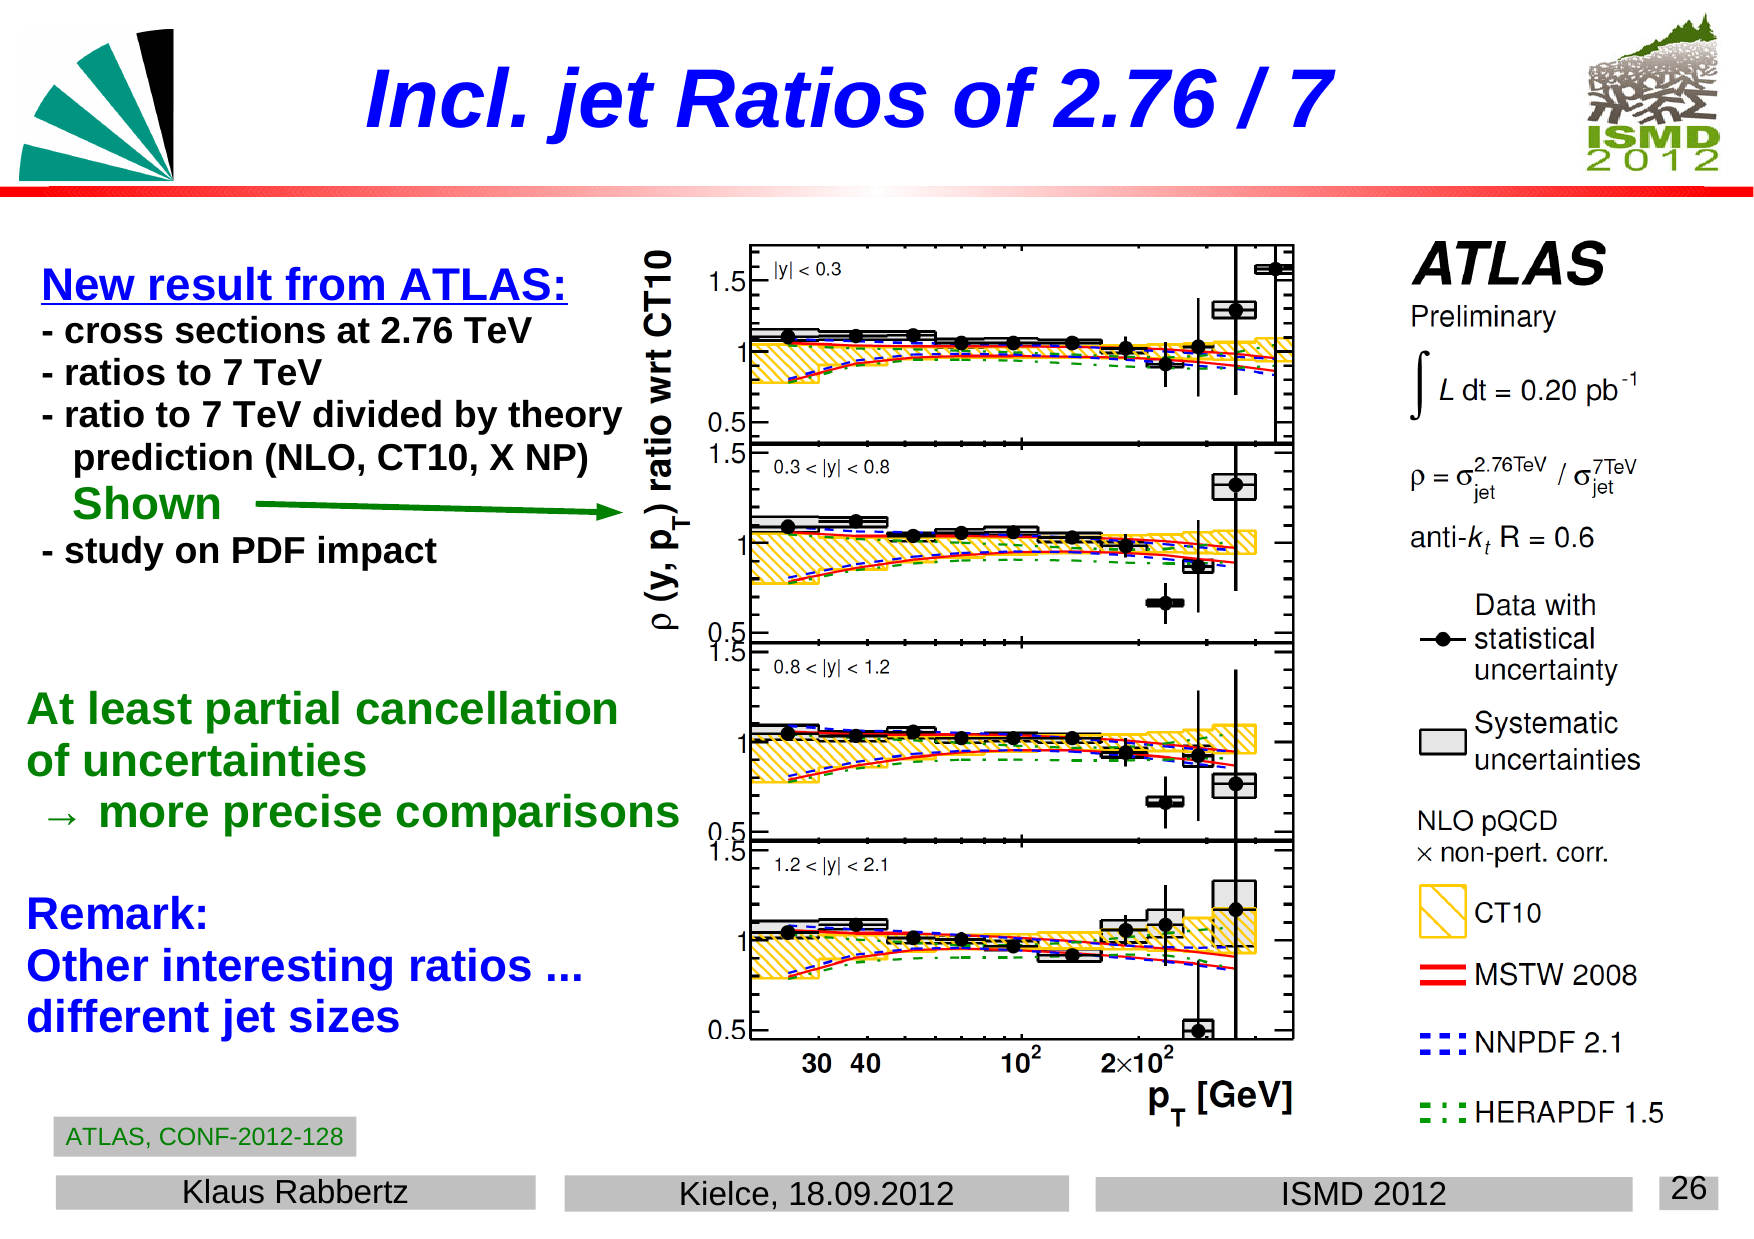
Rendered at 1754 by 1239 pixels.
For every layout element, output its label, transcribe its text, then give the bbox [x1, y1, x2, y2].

picture [630, 226, 1313, 1139]
picture [1376, 220, 1712, 1161]
text_box New result from ATLAS: - cross sections at 2.76 TeV - ratios to 7 TeV - ratio to 7 TeV divided by theory prediction (NLO, CT10, X NP) Shown - study on PDF impact [29, 252, 634, 578]
title Incl. jet Ratios of 2.76 / 7 [220, 16, 1525, 182]
text_box ATLAS, CONF-2012-128 [53, 1116, 357, 1157]
picture [19, 29, 174, 183]
picture [1579, 5, 1727, 177]
text_box At least partial cancellation of uncertainties → more precise comparisons Remark: Other interesting ratios ... different jet sizes [15, 677, 694, 1049]
